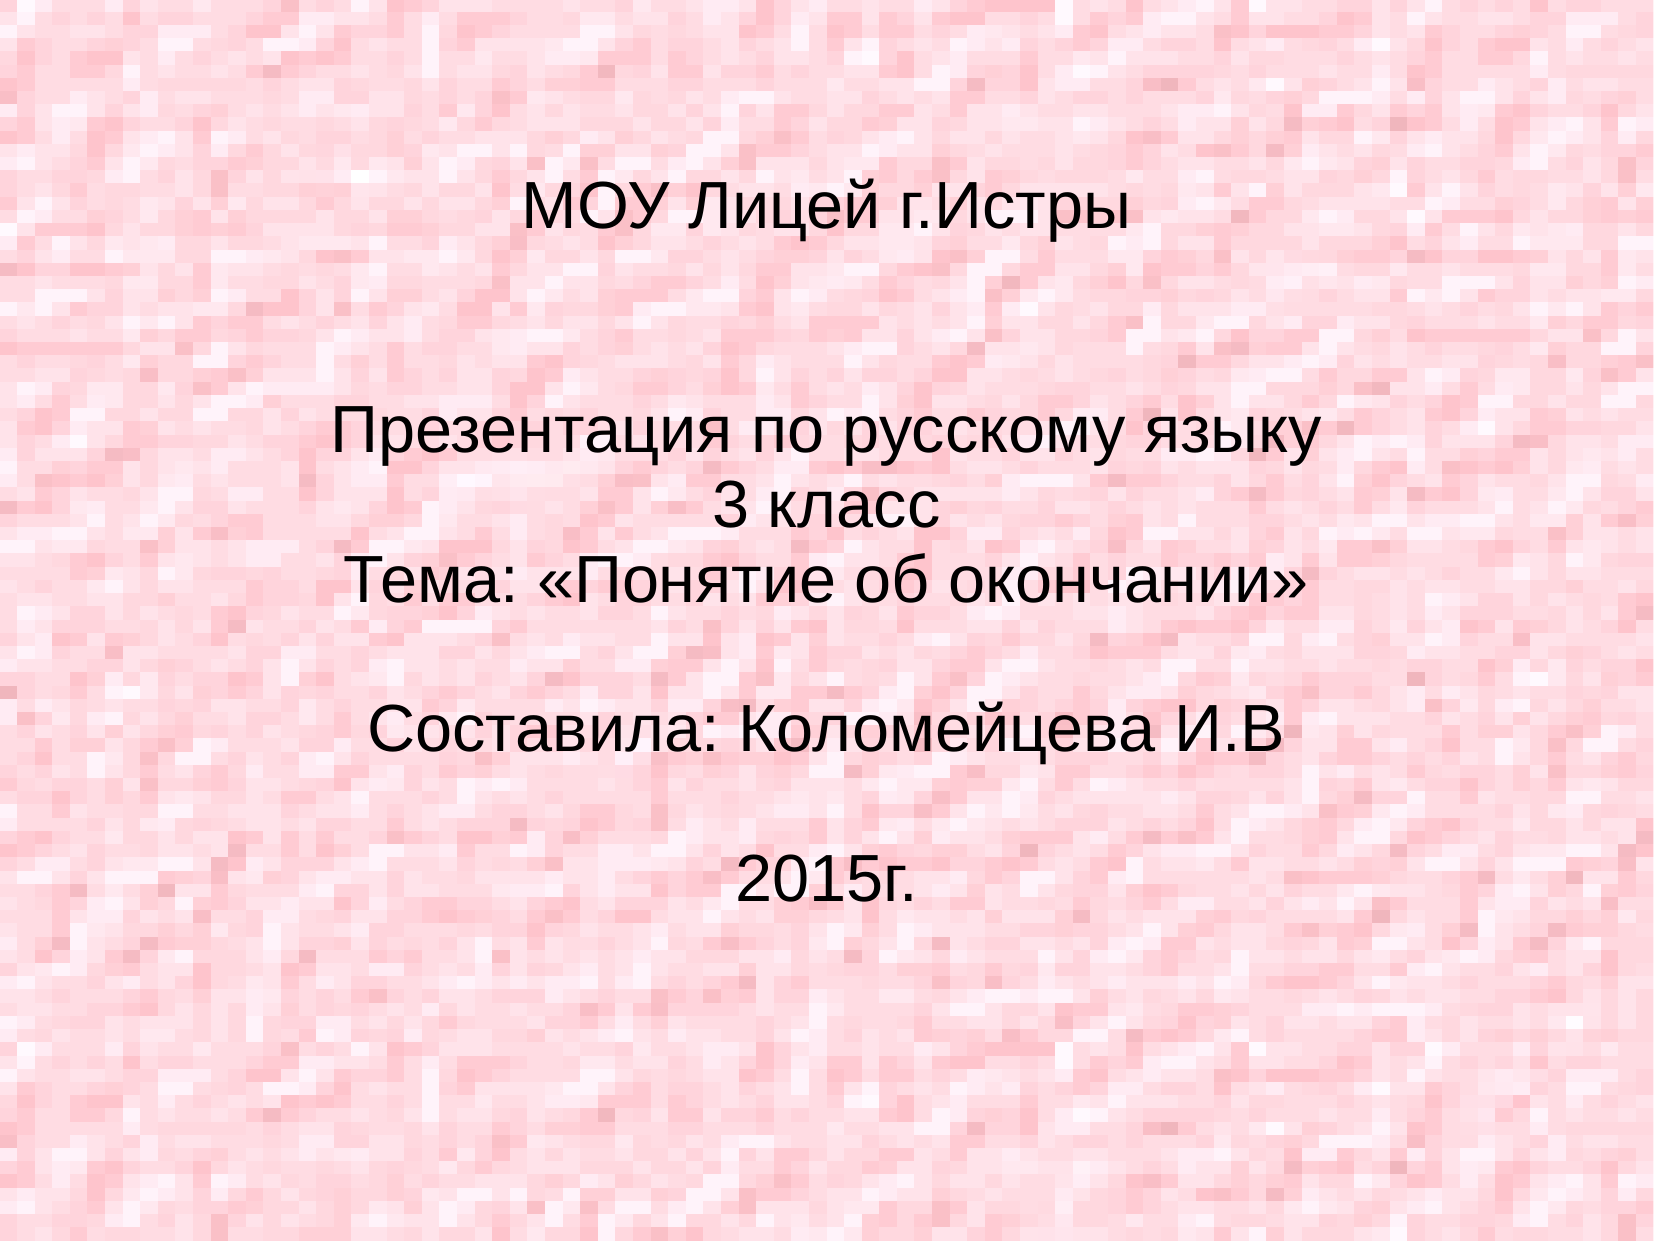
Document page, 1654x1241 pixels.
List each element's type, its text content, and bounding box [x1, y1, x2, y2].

picture [0, 0, 1654, 1241]
subtitle МОУ Лицей г.Истры Презентация по русскому языку 3 класс Тема: «Понятие об окончании» Составила: Коломейцева И.В 2015г. [82, 49, 1571, 1109]
